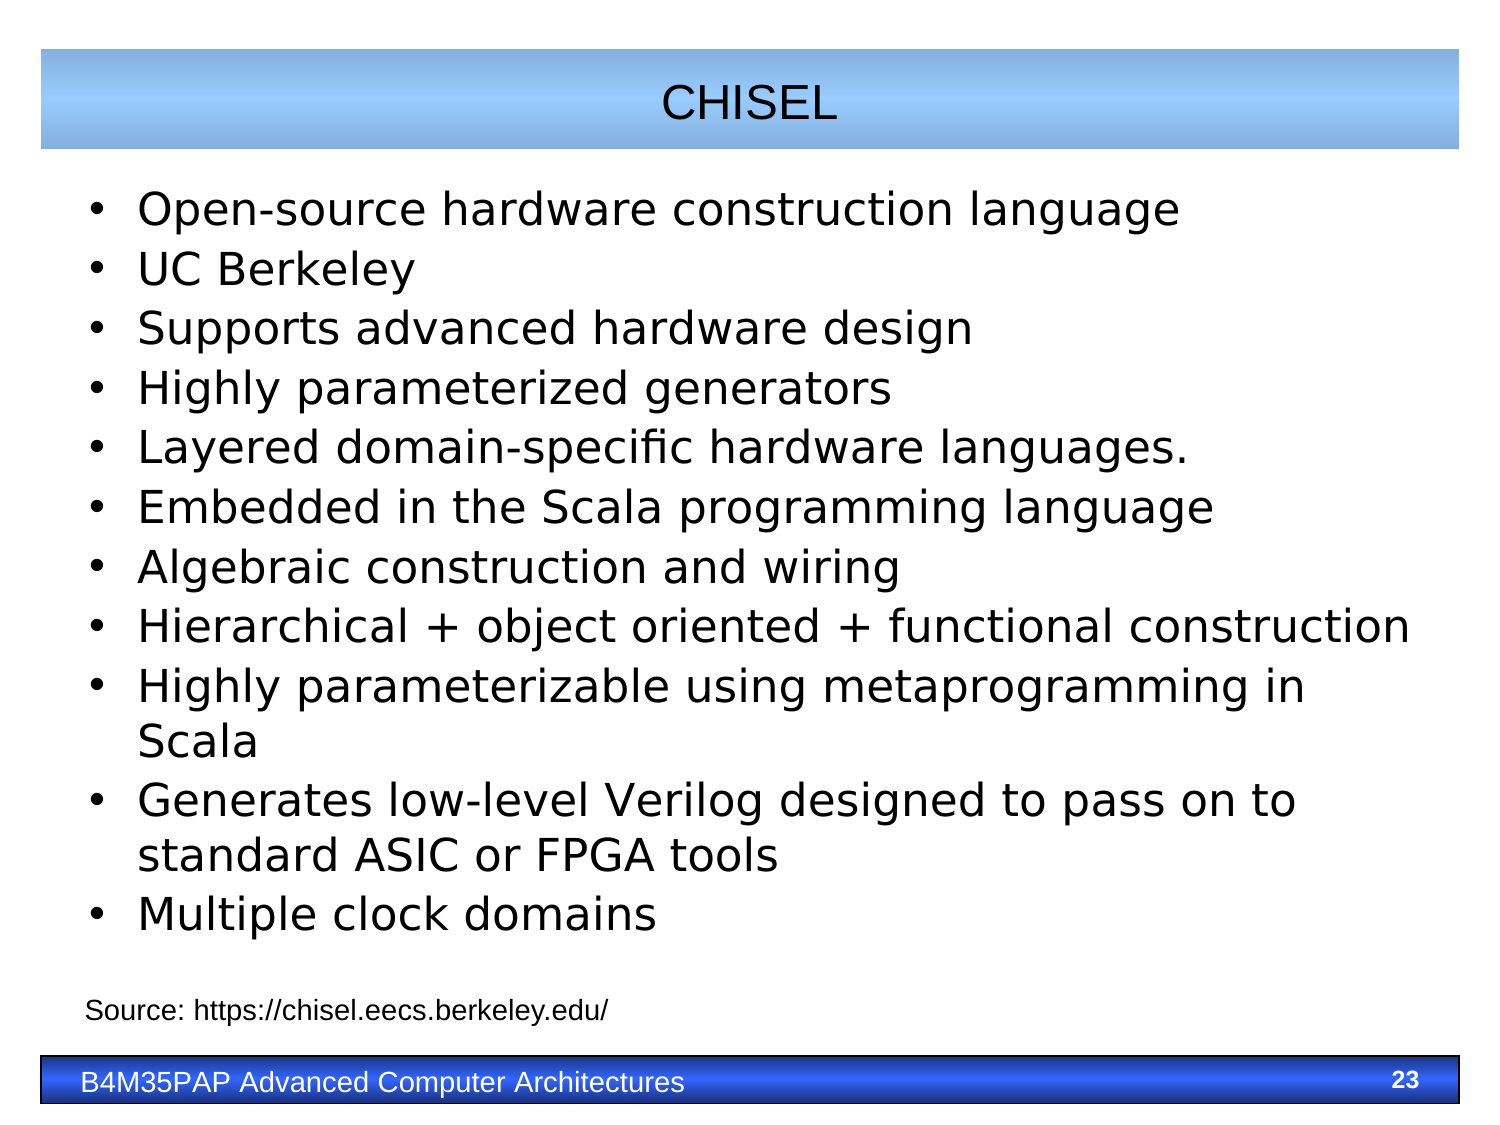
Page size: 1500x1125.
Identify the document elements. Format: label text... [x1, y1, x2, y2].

text_box Source: https://chisel.eecs.berkeley.edu/ [69, 986, 625, 1034]
title CHISEL [41, 49, 1459, 149]
list Open-source hardware construction language UC Berkeley Supports advanced hardware design Highly parameterized generators Layered domain-specific hardware languages. Embedded in the Scala programming language Algebraic construction and wiring Hierarchical + object oriented + functional construction Highly parameterizable using metaprogramming in Scala Generates low-level Verilog designed to pass on to standard ASIC or FPGA tools Multiple clock domains [75, 172, 1438, 976]
